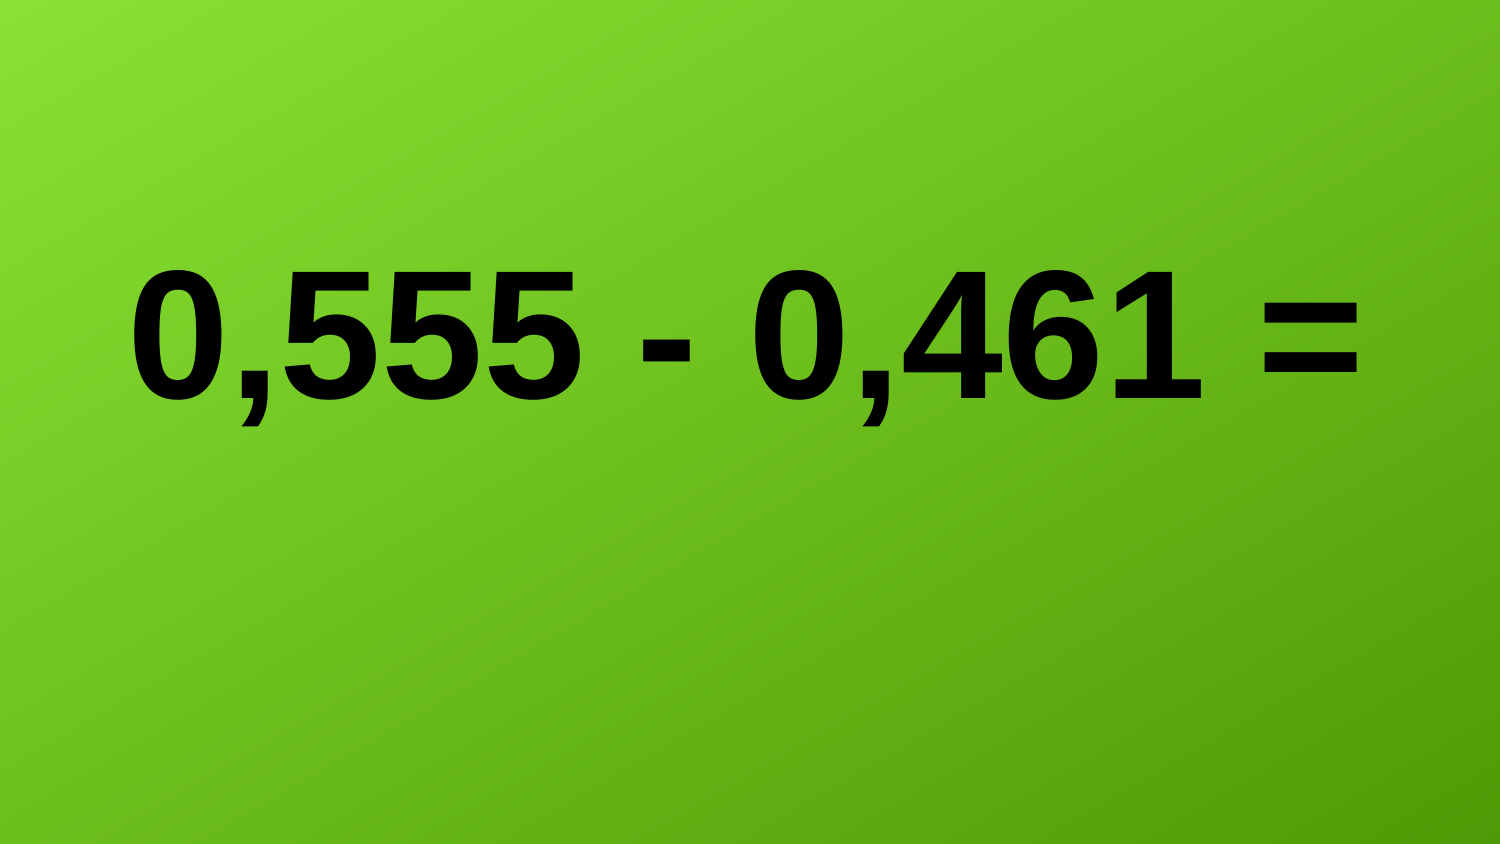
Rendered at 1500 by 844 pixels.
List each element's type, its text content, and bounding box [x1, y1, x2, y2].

text_box 0,555 - 0,461 = [112, 259, 1388, 450]
